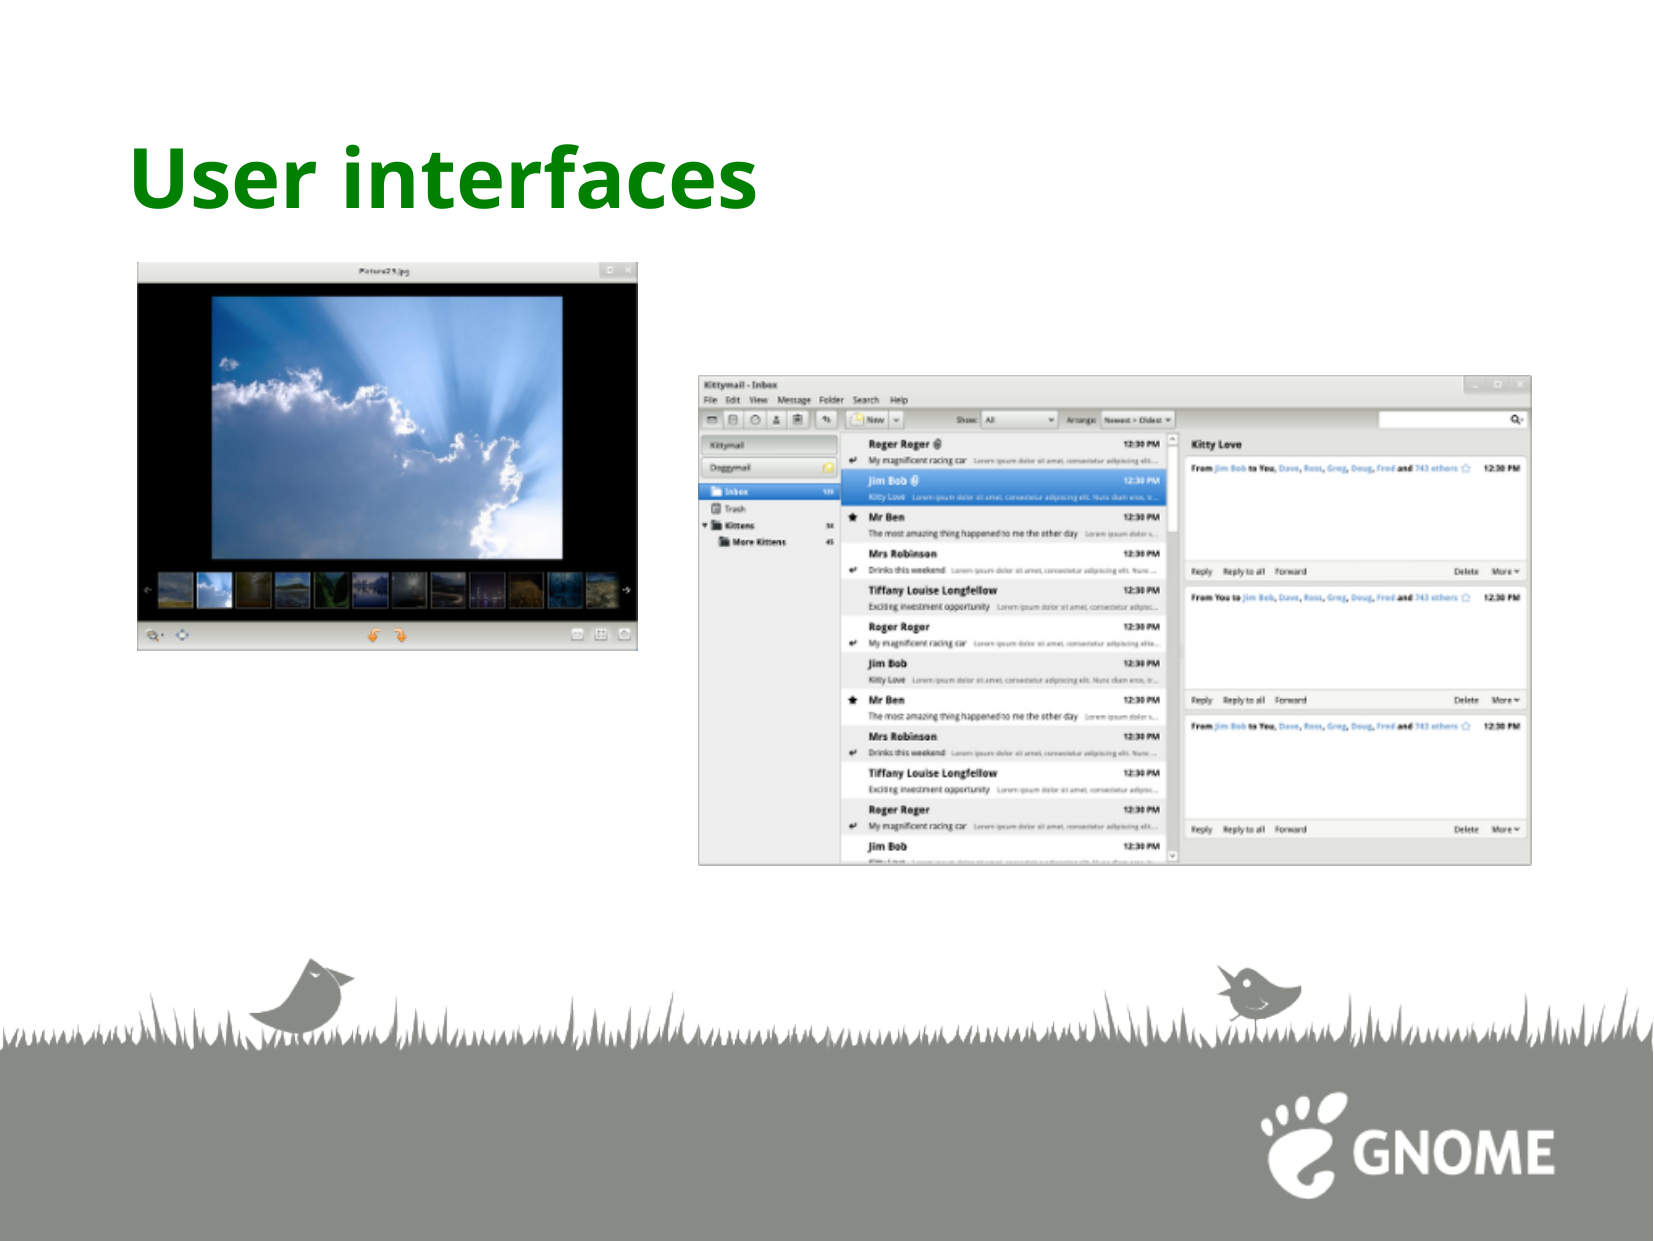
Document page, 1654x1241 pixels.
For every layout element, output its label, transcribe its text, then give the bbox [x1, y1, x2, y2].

text_box User interfaces [112, 112, 1275, 239]
picture [0, 0, 1653, 1241]
